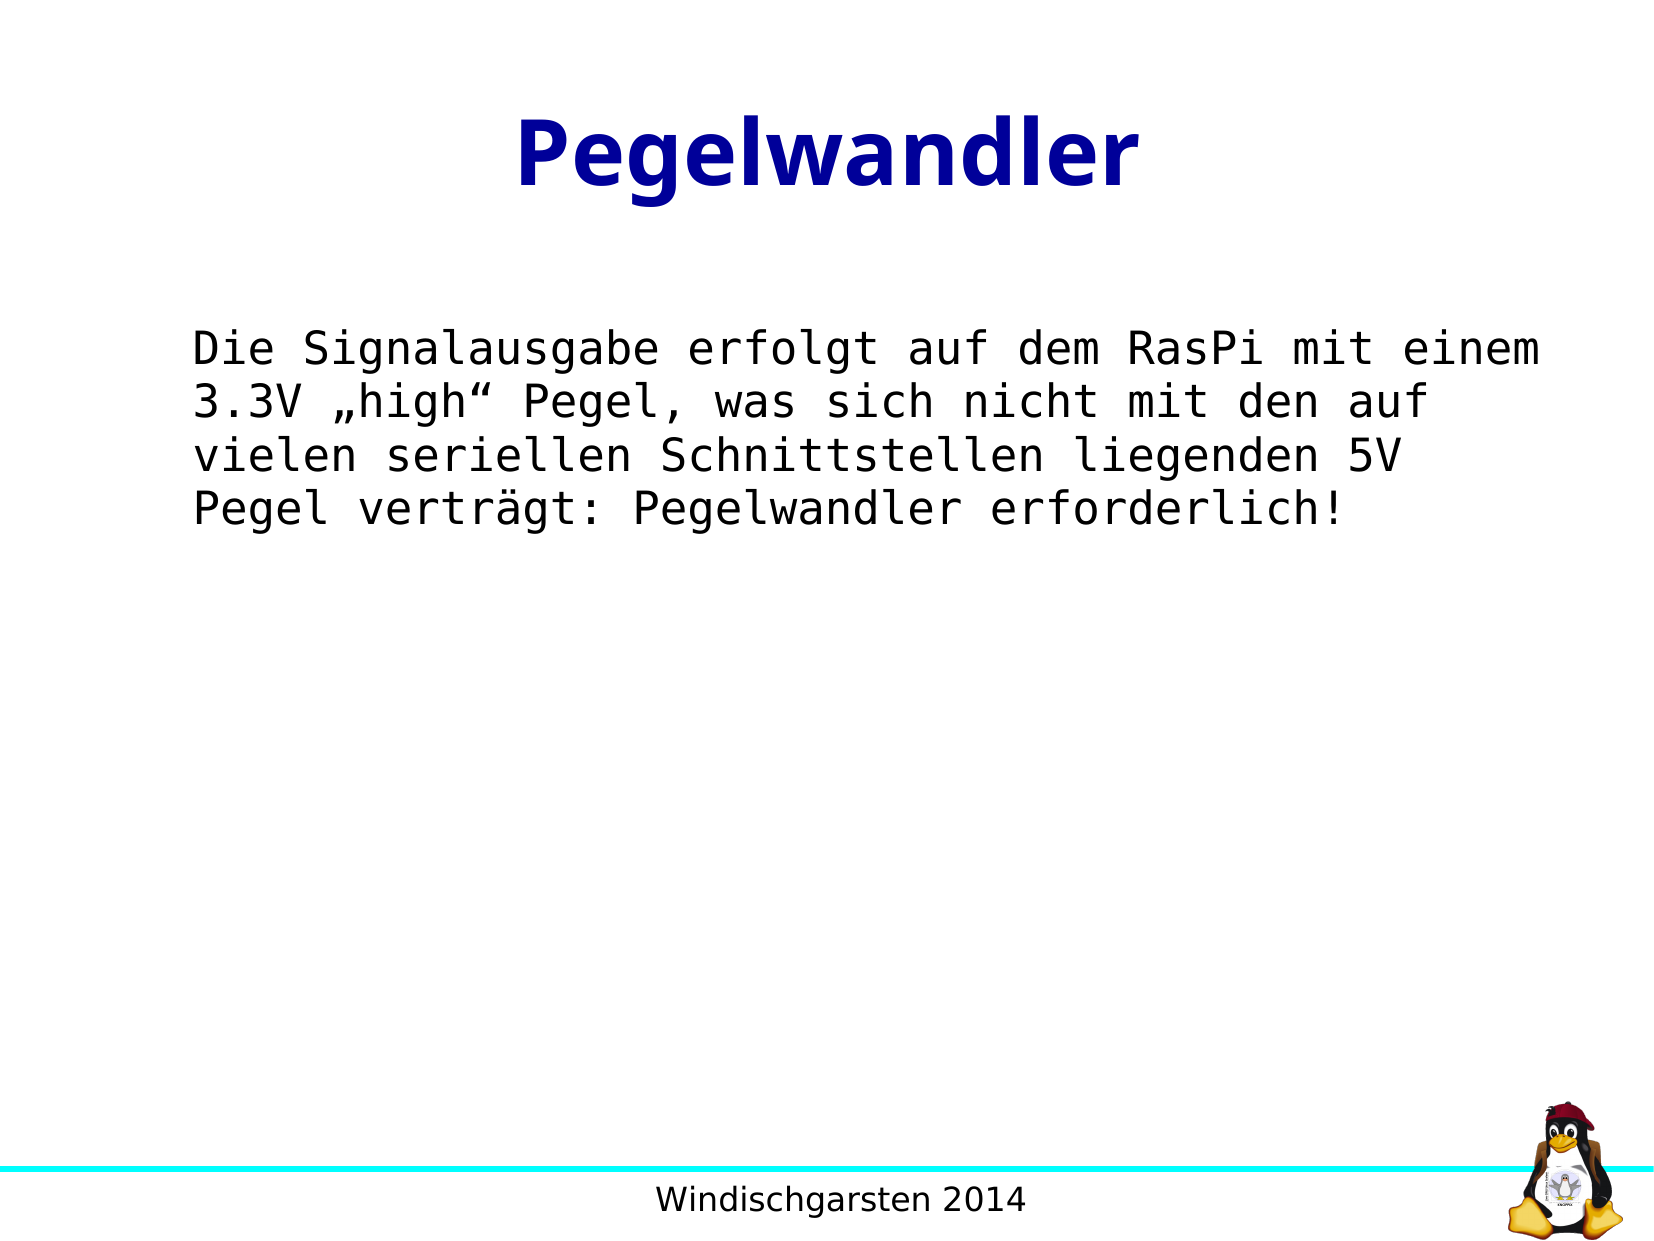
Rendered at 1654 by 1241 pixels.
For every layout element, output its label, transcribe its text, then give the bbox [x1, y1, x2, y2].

picture [1505, 1100, 1625, 1241]
title Pegelwandler [121, 46, 1534, 254]
list Die Signalausgabe erfolgt auf dem RasPi mit einem 3.3V „high“ Pegel, was sich nicht mit den auf vielen seriellen Schnittstellen liegenden 5V Pegel verträgt: Pegelwandler erforderlich! [121, 322, 1561, 1132]
